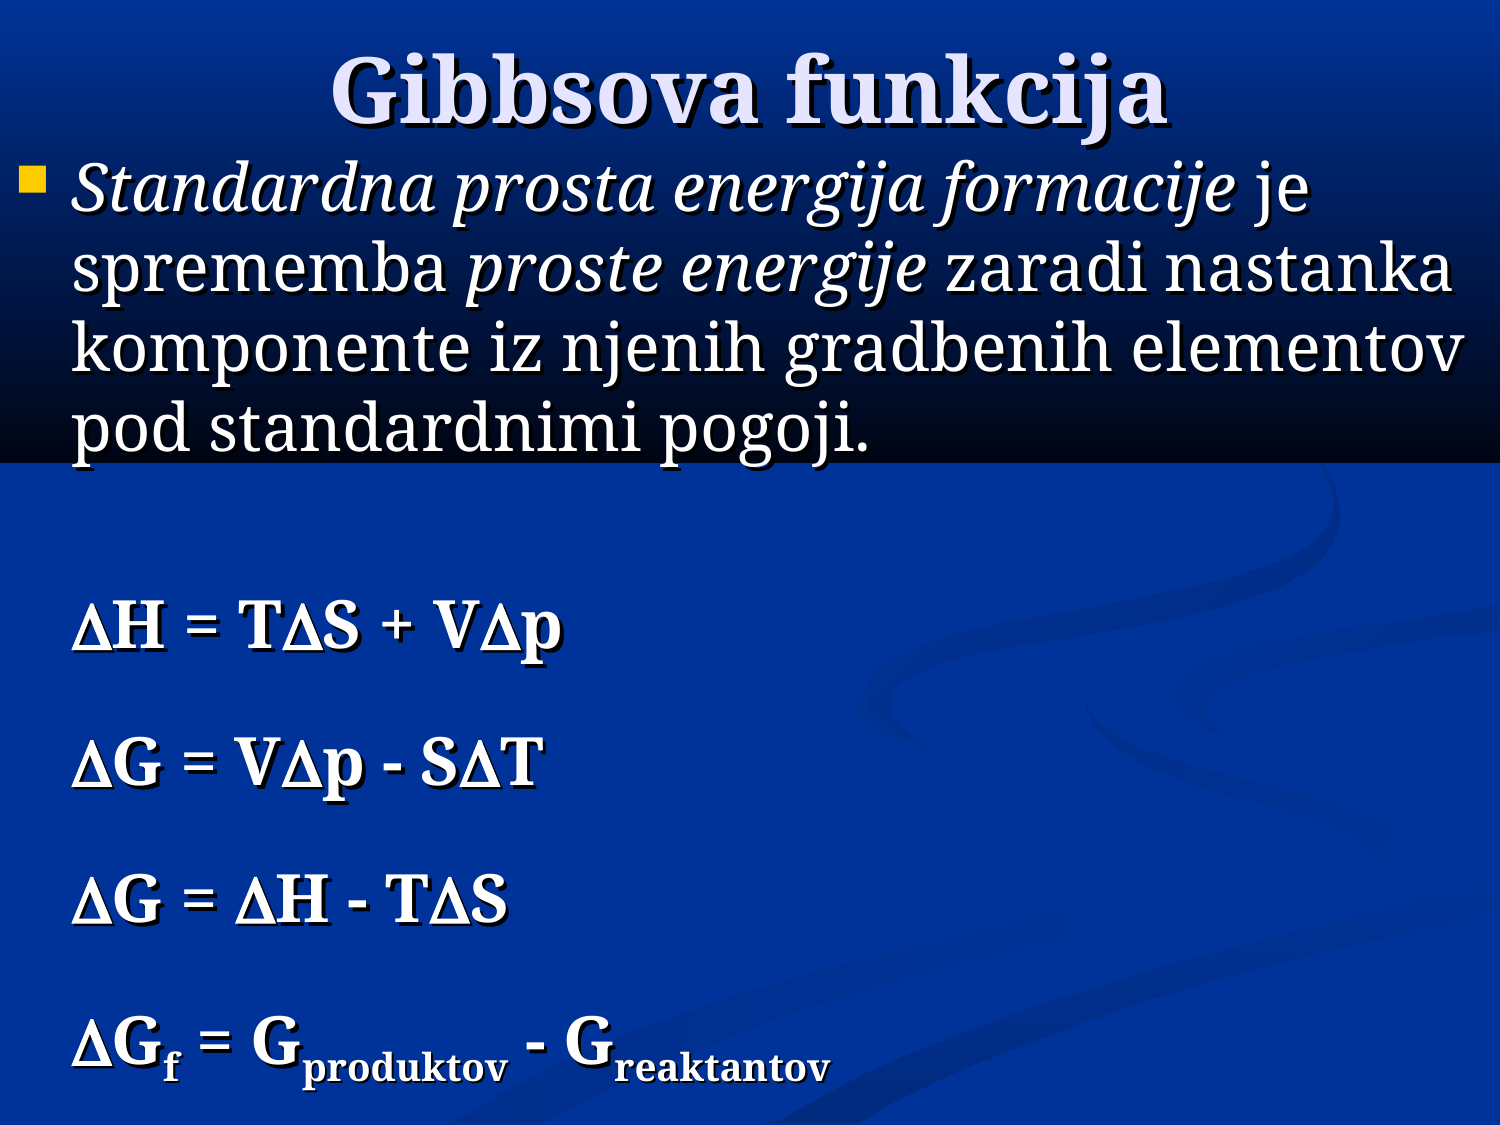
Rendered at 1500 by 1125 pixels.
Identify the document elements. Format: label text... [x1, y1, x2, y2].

list Standardna prosta energija formacije je sprememba proste energije zaradi nastanka komponente iz njenih gradbenih elementov pod standardnimi pogoji. H = TS + Vp G = Vp - ST G = H - TS Gf = Gproduktov - Greaktantov Gf = 0 za elemente [0, 137, 1500, 1125]
title Gibbsova funkcija [75, 0, 1426, 137]
